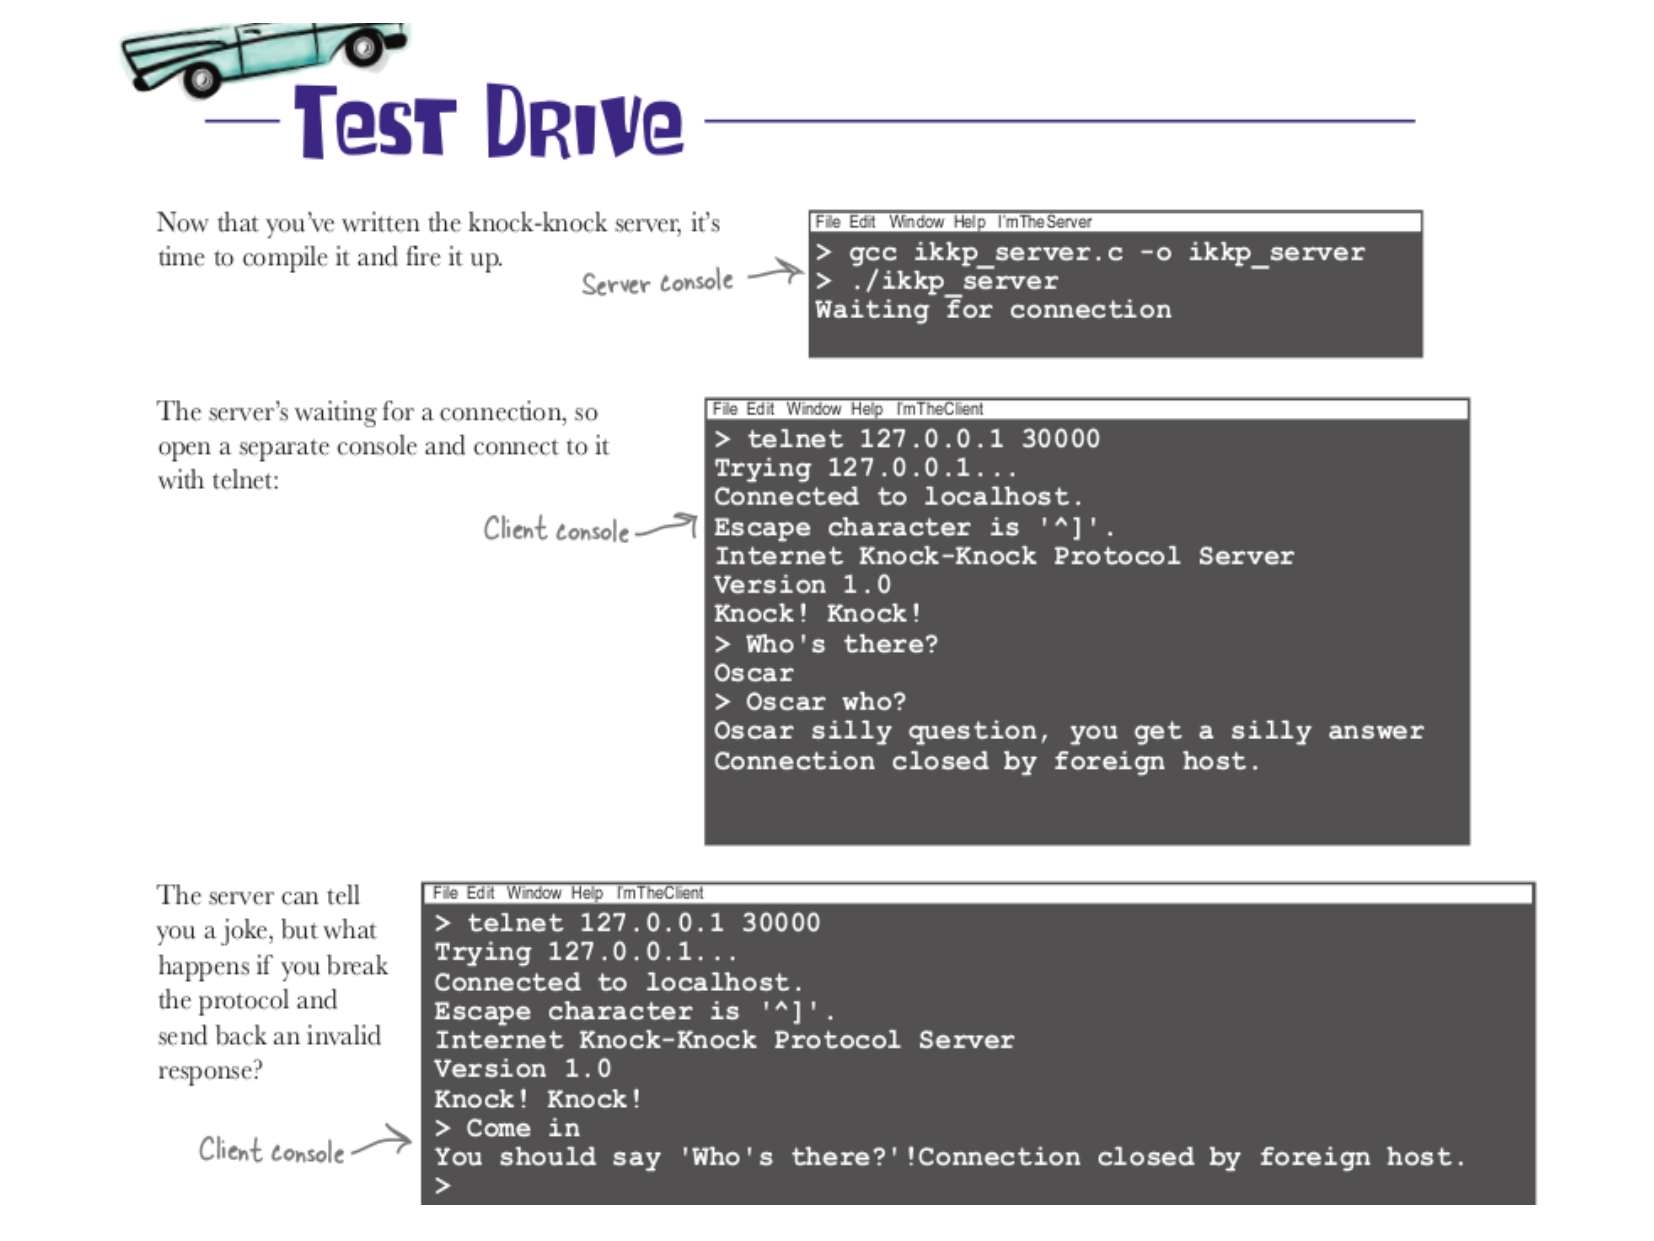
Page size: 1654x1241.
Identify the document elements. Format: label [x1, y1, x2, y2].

picture [59, 23, 1571, 1205]
